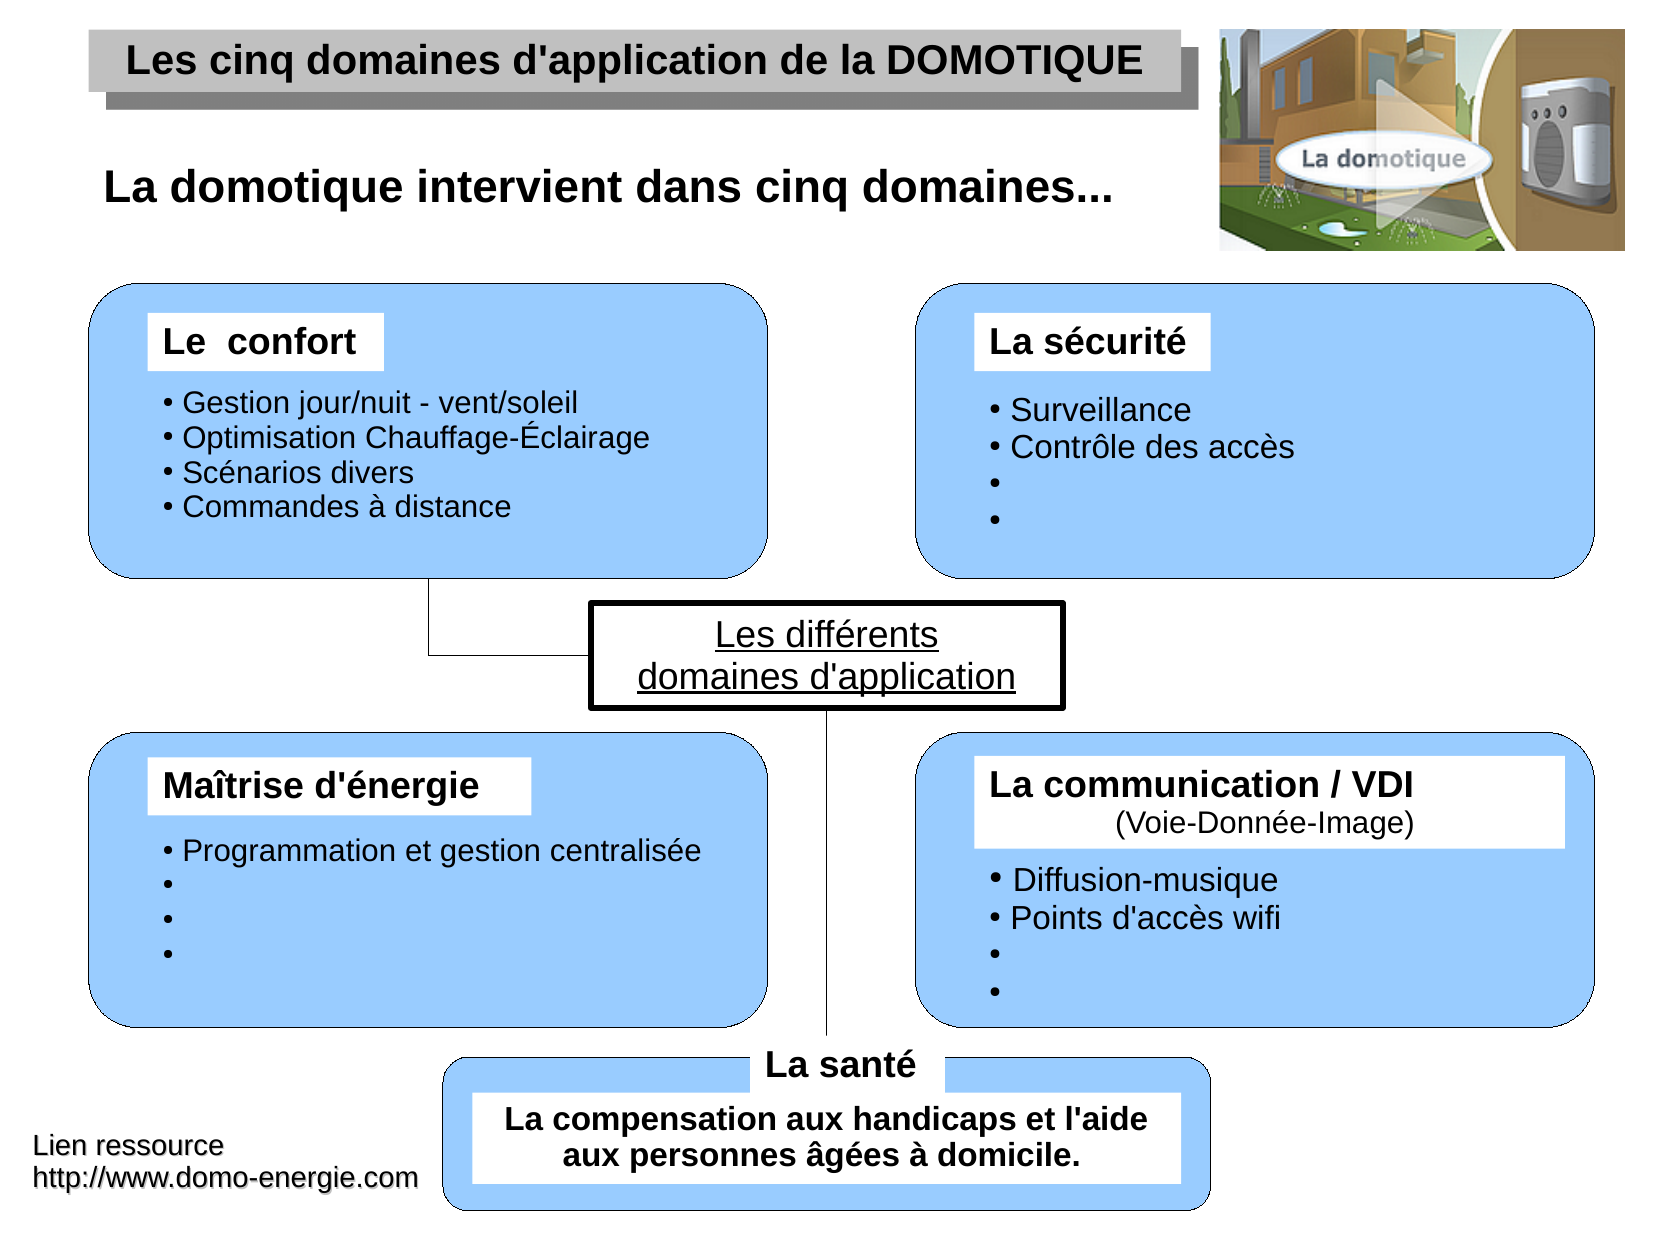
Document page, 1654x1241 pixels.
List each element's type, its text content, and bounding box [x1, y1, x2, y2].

text_box Les cinq domaines d'application de la DOMOTIQUE [88, 29, 1182, 92]
text_box Le confort [147, 312, 384, 372]
picture [1219, 29, 1625, 251]
text_box [442, 1057, 1211, 1211]
text_box Gestion jour/nuit - vent/soleil Optimisation Chauffage-Éclairage Scénarios divers Commandes à distance [147, 378, 709, 562]
text_box La santé [750, 1035, 945, 1094]
text_box Surveillance Contrôle des accès [974, 383, 1536, 567]
text_box La compensation aux handicaps et l'aide aux personnes âgées à domicile. [472, 1092, 1182, 1184]
text_box Lien ressource http://www.domo-energie.com [17, 1121, 448, 1202]
text_box [88, 283, 768, 579]
text_box La domotique intervient dans cinq domaines... [88, 153, 1182, 221]
text_box Les différents domaines d'application [590, 603, 1063, 708]
text_box Maîtrise d'énergie [147, 757, 532, 816]
text_box La communication / VDI (Voie-Donnée-Image) [974, 755, 1565, 849]
text_box [915, 283, 1595, 579]
text_box [915, 732, 1595, 1028]
text_box [88, 732, 768, 1028]
text_box La sécurité [974, 312, 1211, 372]
text_box Diffusion-musique Points d'accès wifi [974, 850, 1536, 1020]
text_box Programmation et gestion centralisée [147, 826, 739, 1010]
